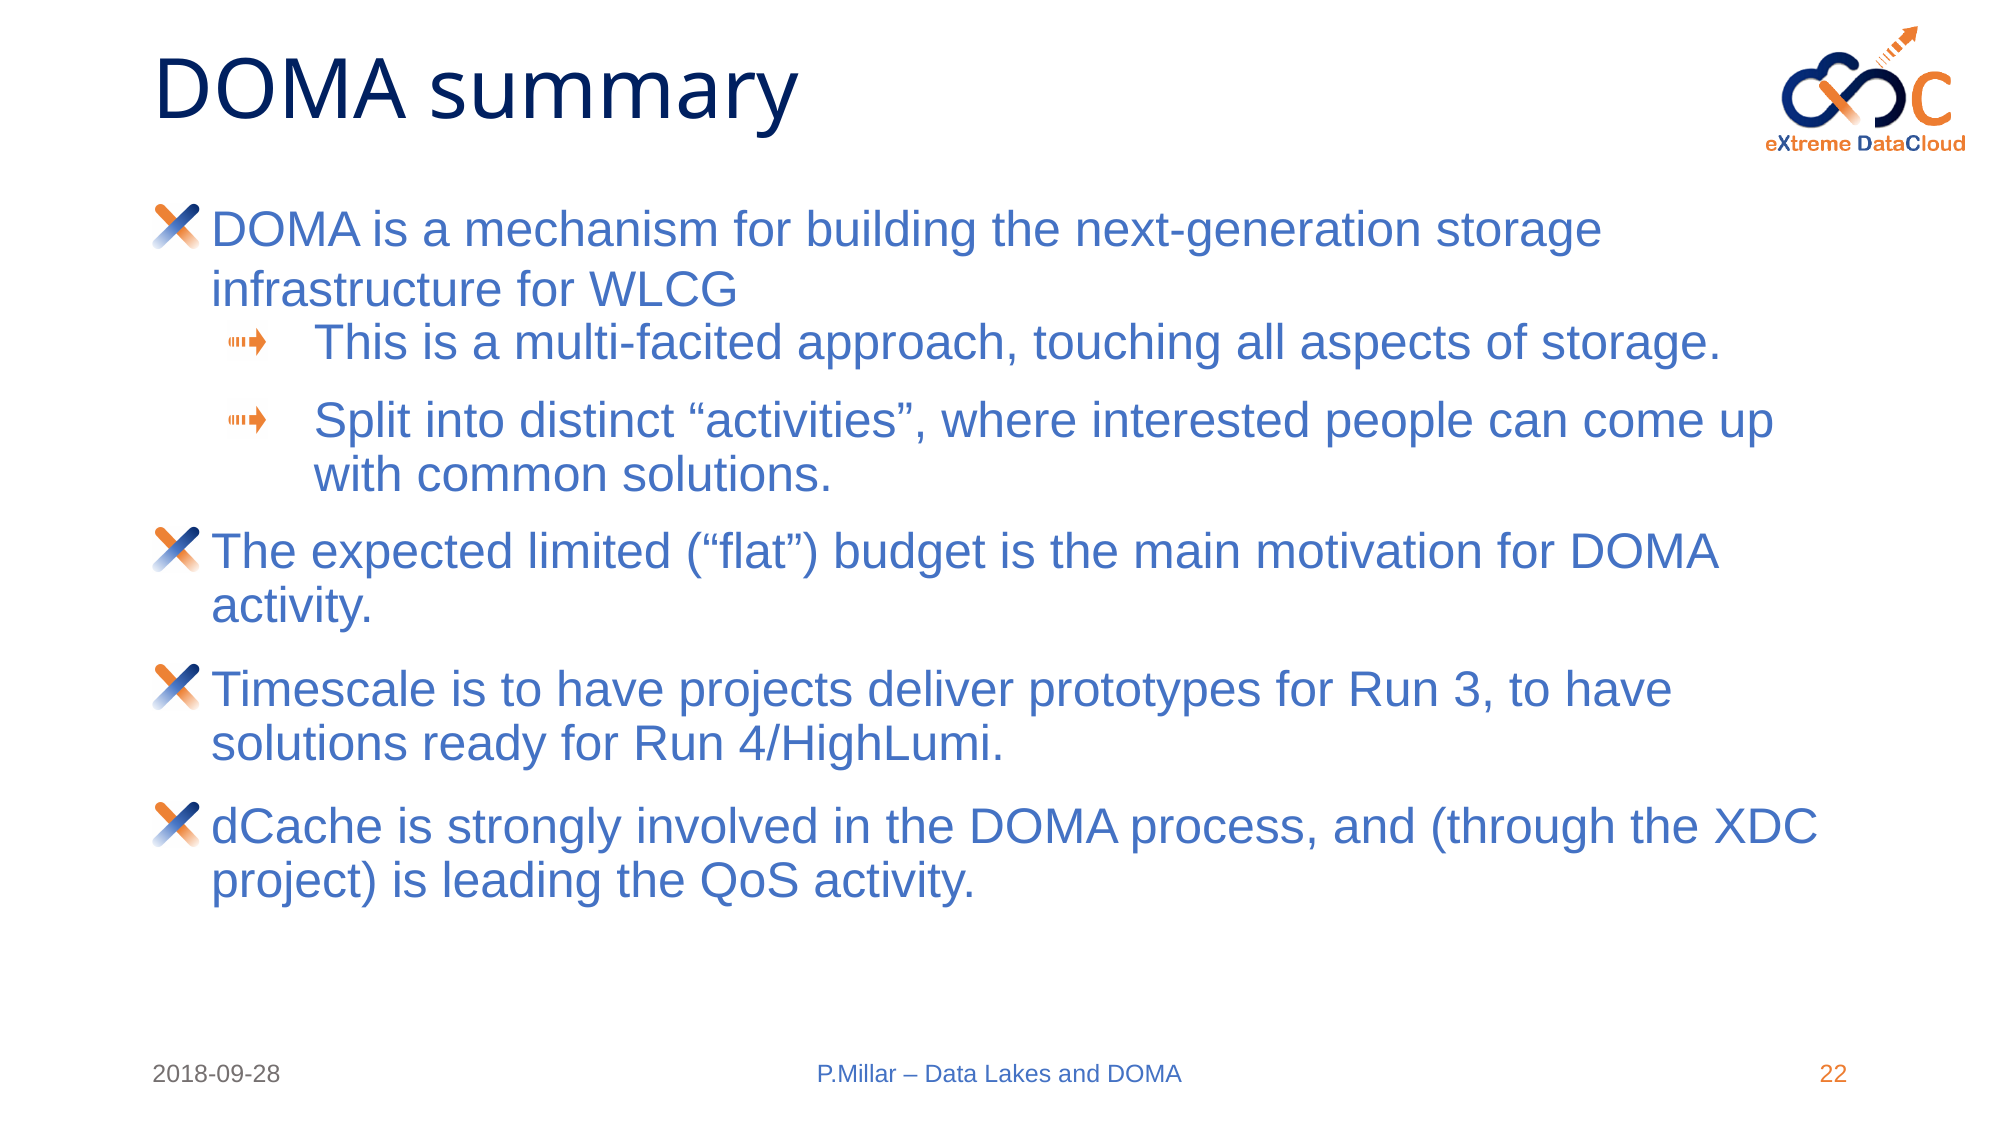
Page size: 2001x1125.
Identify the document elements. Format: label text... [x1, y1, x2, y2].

list DOMA is a mechanism for building the next-generation storage infrastructure for WLCG This is a multi-facited approach, touching all aspects of storage. Split into distinct “activities”, where interested people can come up with common solutions. The expected limited (“flat”) budget is the main motivation for DOMA activity. Timescale is to have projects deliver prototypes for Run 3, to have solutions ready for Run 4/HighLumi. dCache is strongly involved in the DOMA process, and (through the XDC project) is leading the QoS activity. [137, 189, 1863, 1014]
slide_number <number> [1412, 1042, 1863, 1103]
title DOMA summary [137, 18, 1777, 152]
picture [1740, 18, 1985, 170]
slide_number 2018-09-28 [137, 1042, 588, 1103]
footer P.Millar – Data Lakes and DOMA [662, 1042, 1338, 1103]
